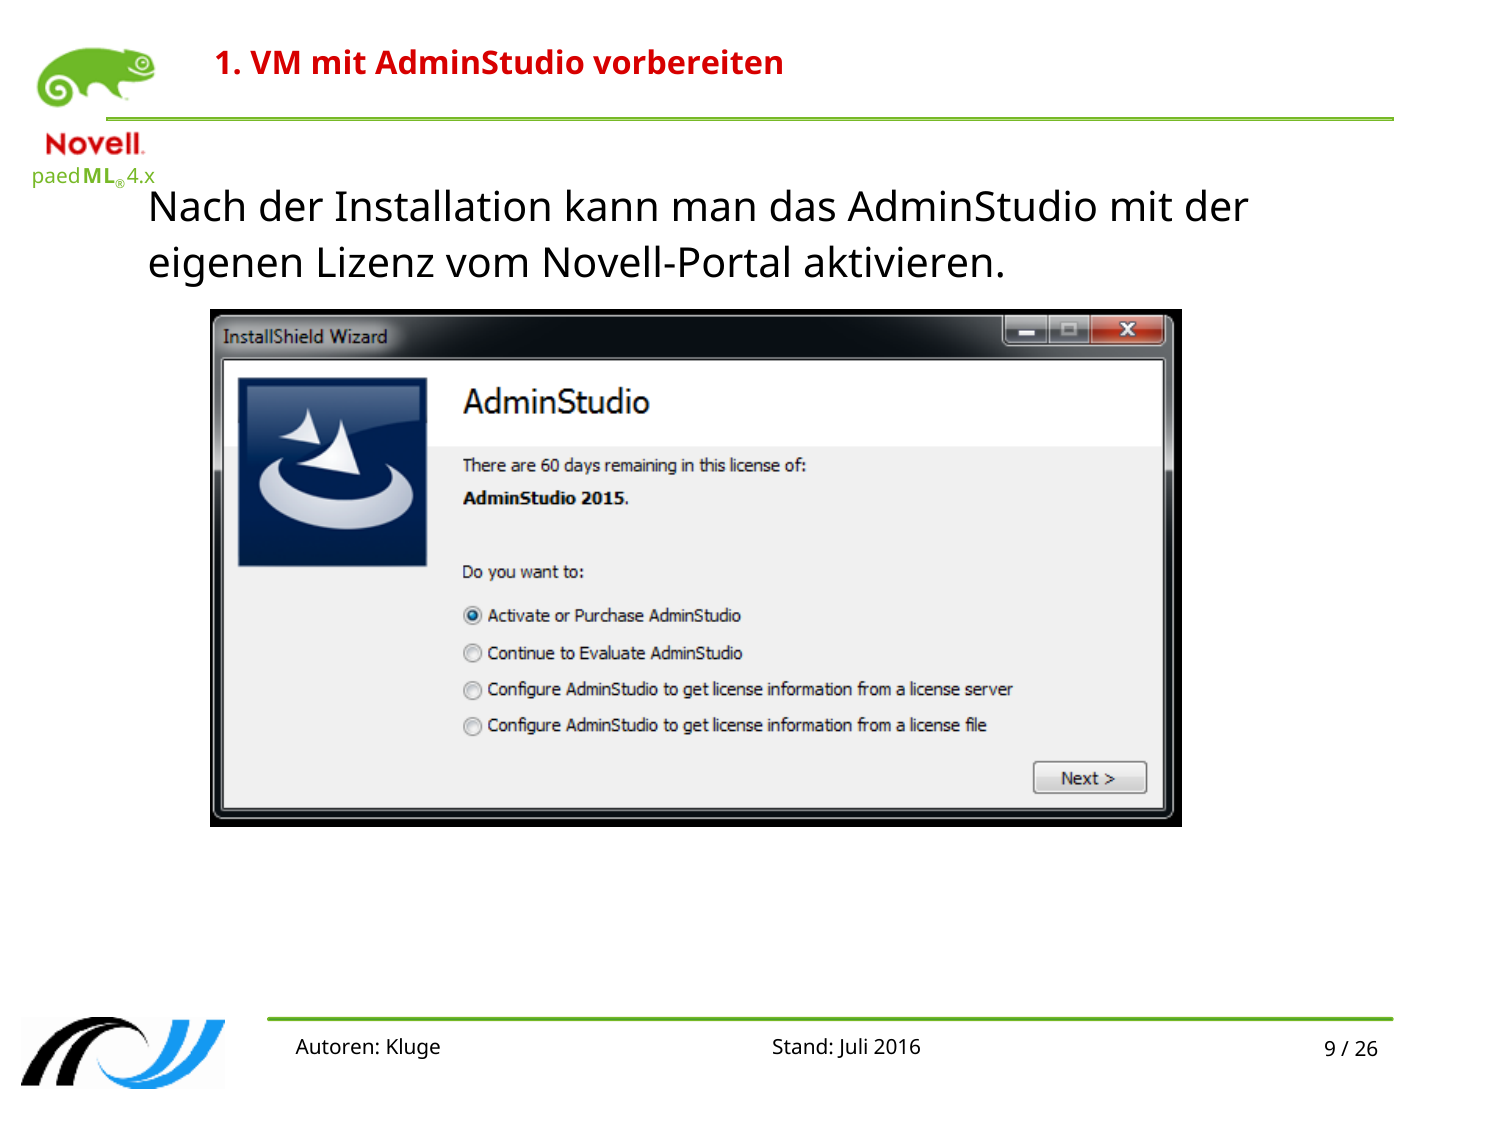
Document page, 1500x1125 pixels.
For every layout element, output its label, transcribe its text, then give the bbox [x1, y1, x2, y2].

picture [24, 32, 167, 175]
picture [210, 309, 1182, 827]
title 1. VM mit AdminStudio vorbereiten [214, 16, 1393, 108]
list Nach der Installation kann man das AdminStudio mit der eigenen Lizenz vom Novell-Portal aktivieren. [147, 177, 1354, 368]
picture [21, 1017, 225, 1089]
